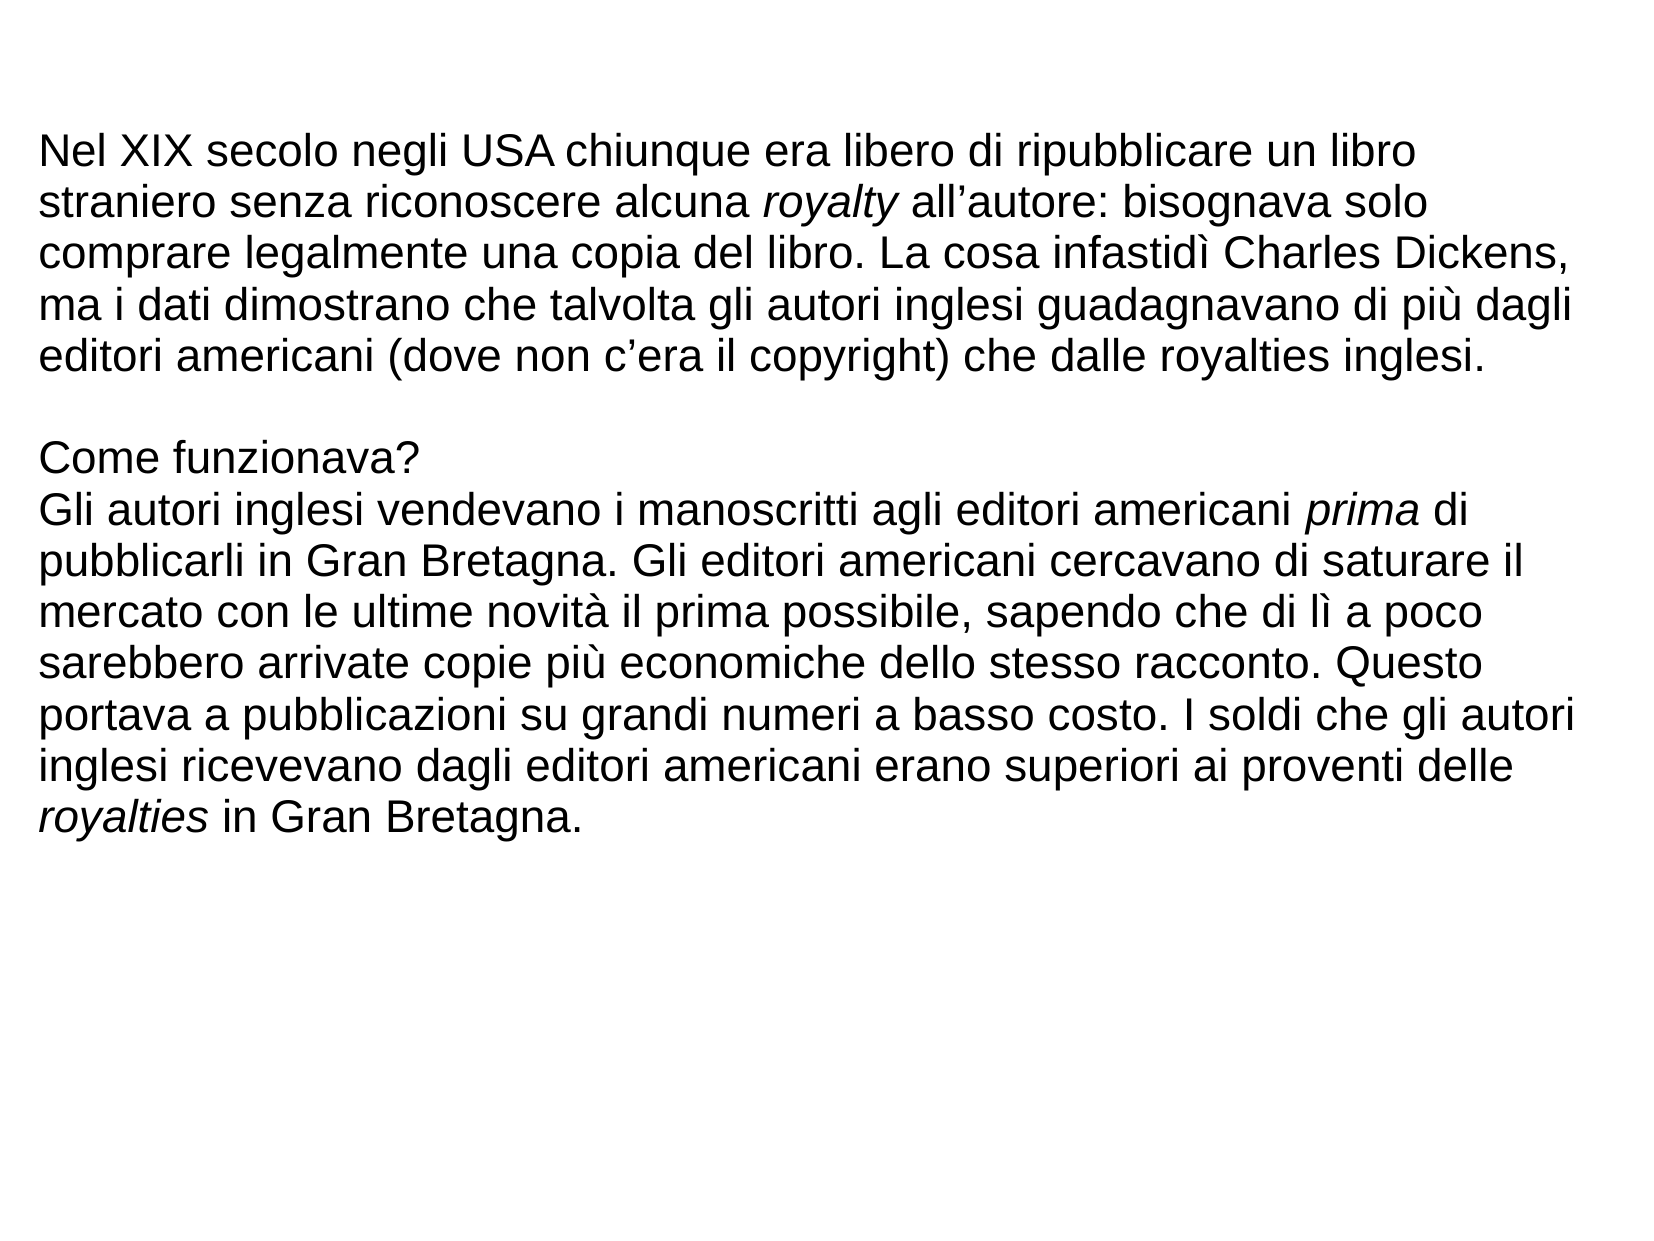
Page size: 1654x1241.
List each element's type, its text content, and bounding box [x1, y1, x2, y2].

text_box Nel XIX secolo negli USA chiunque era libero di ripubblicare un libro straniero senza riconoscere alcuna royalty all’autore: bisognava solo comprare legalmente una copia del libro. La cosa infastidì Charles Dickens, ma i dati dimostrano che talvolta gli autori inglesi guadagnavano di più dagli editori americani (dove non c’era il copyright) che dalle royalties inglesi. Come funzionava? Gli autori inglesi vendevano i manoscritti agli editori americani prima di pubblicarli in Gran Bretagna. Gli editori americani cercavano di saturare il mercato con le ultime novità il prima possibile, sapendo che di lì a poco sarebbero arrivate copie più economiche dello stesso racconto. Questo portava a pubblicazioni su grandi numeri a basso costo. I soldi che gli autori inglesi ricevevano dagli editori americani erano superiori ai proventi delle royalties in Gran Bretagna. [23, 117, 1619, 1158]
